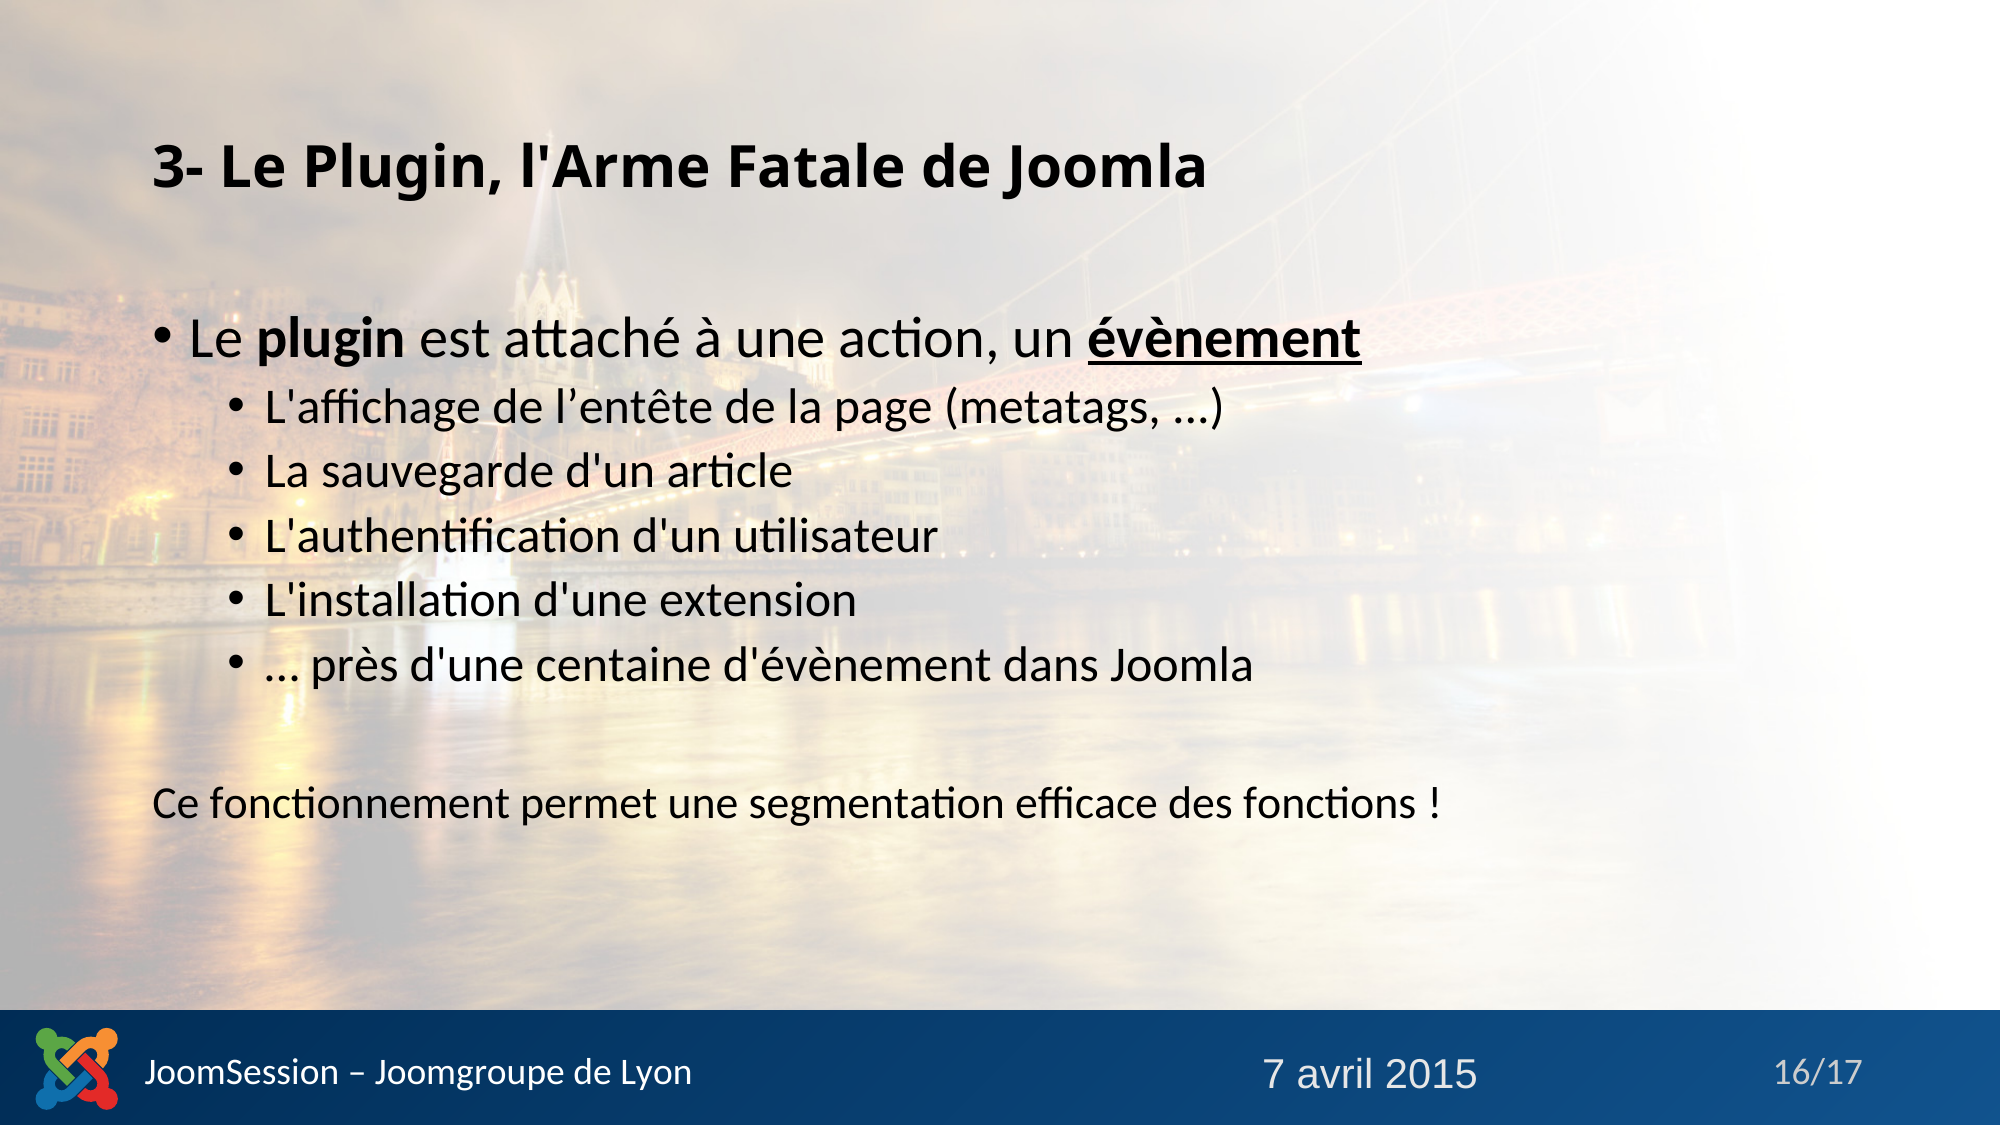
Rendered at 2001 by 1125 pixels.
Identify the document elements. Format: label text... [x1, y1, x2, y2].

title 3- Le Plugin, l'Arme Fatale de Joomla [137, 59, 1863, 278]
list Le plugin est attaché à une action, un évènement L'affichage de l’entête de la page (metatags, ...) La sauvegarde d'un article L'authentification d'un utilisateur L'installation d'une extension … près d'une centaine d'évènement dans Joomla Ce fonctionnement permet une segmentation efficace des fonctions ! [137, 299, 1863, 952]
picture [0, 0, 2001, 1125]
